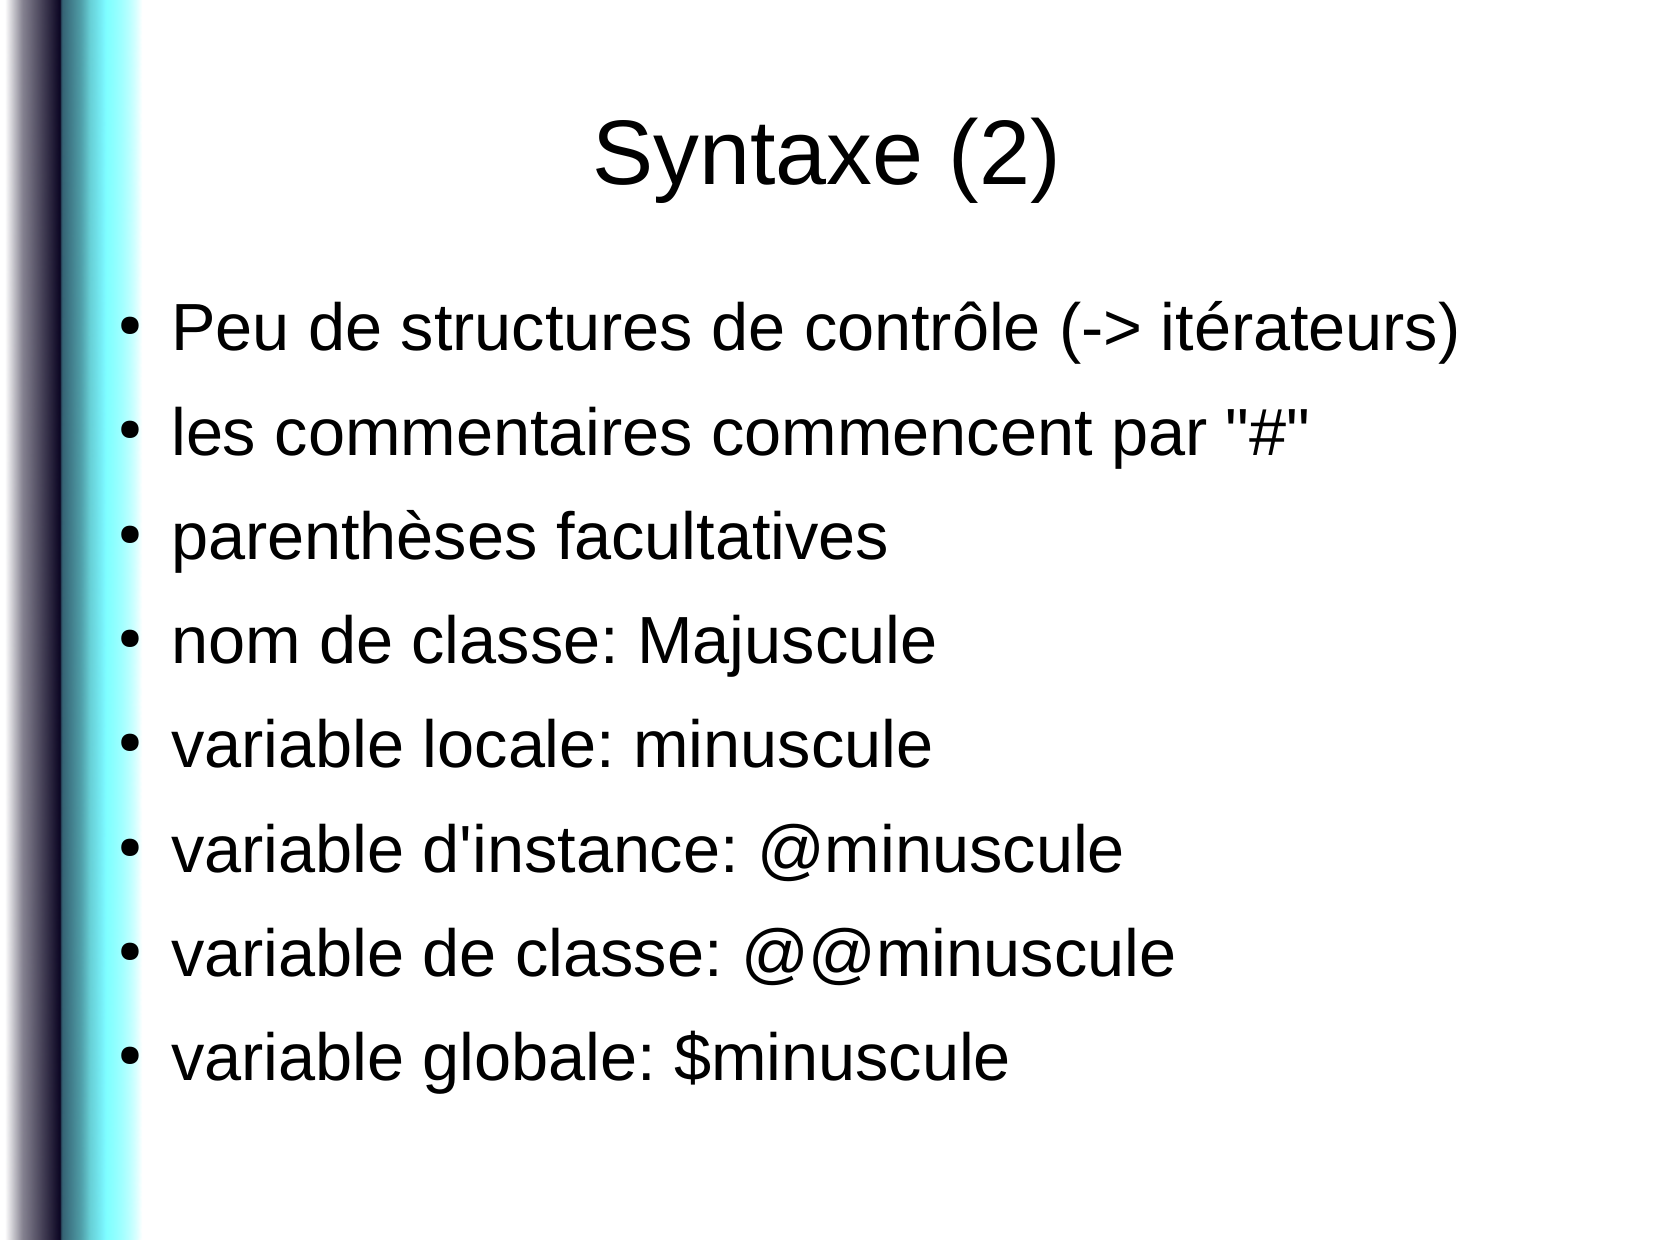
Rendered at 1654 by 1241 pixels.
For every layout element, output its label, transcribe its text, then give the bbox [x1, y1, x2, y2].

picture [0, 0, 1654, 1240]
title Syntaxe (2) [82, 49, 1571, 257]
list Peu de structures de contrôle (-> itérateurs) les commentaires commencent par "#" parenthèses facultatives nom de classe: Majuscule variable locale: minuscule variable d'instance: @minuscule variable de classe: @@minuscule variable globale: $minuscule [82, 290, 1571, 1162]
